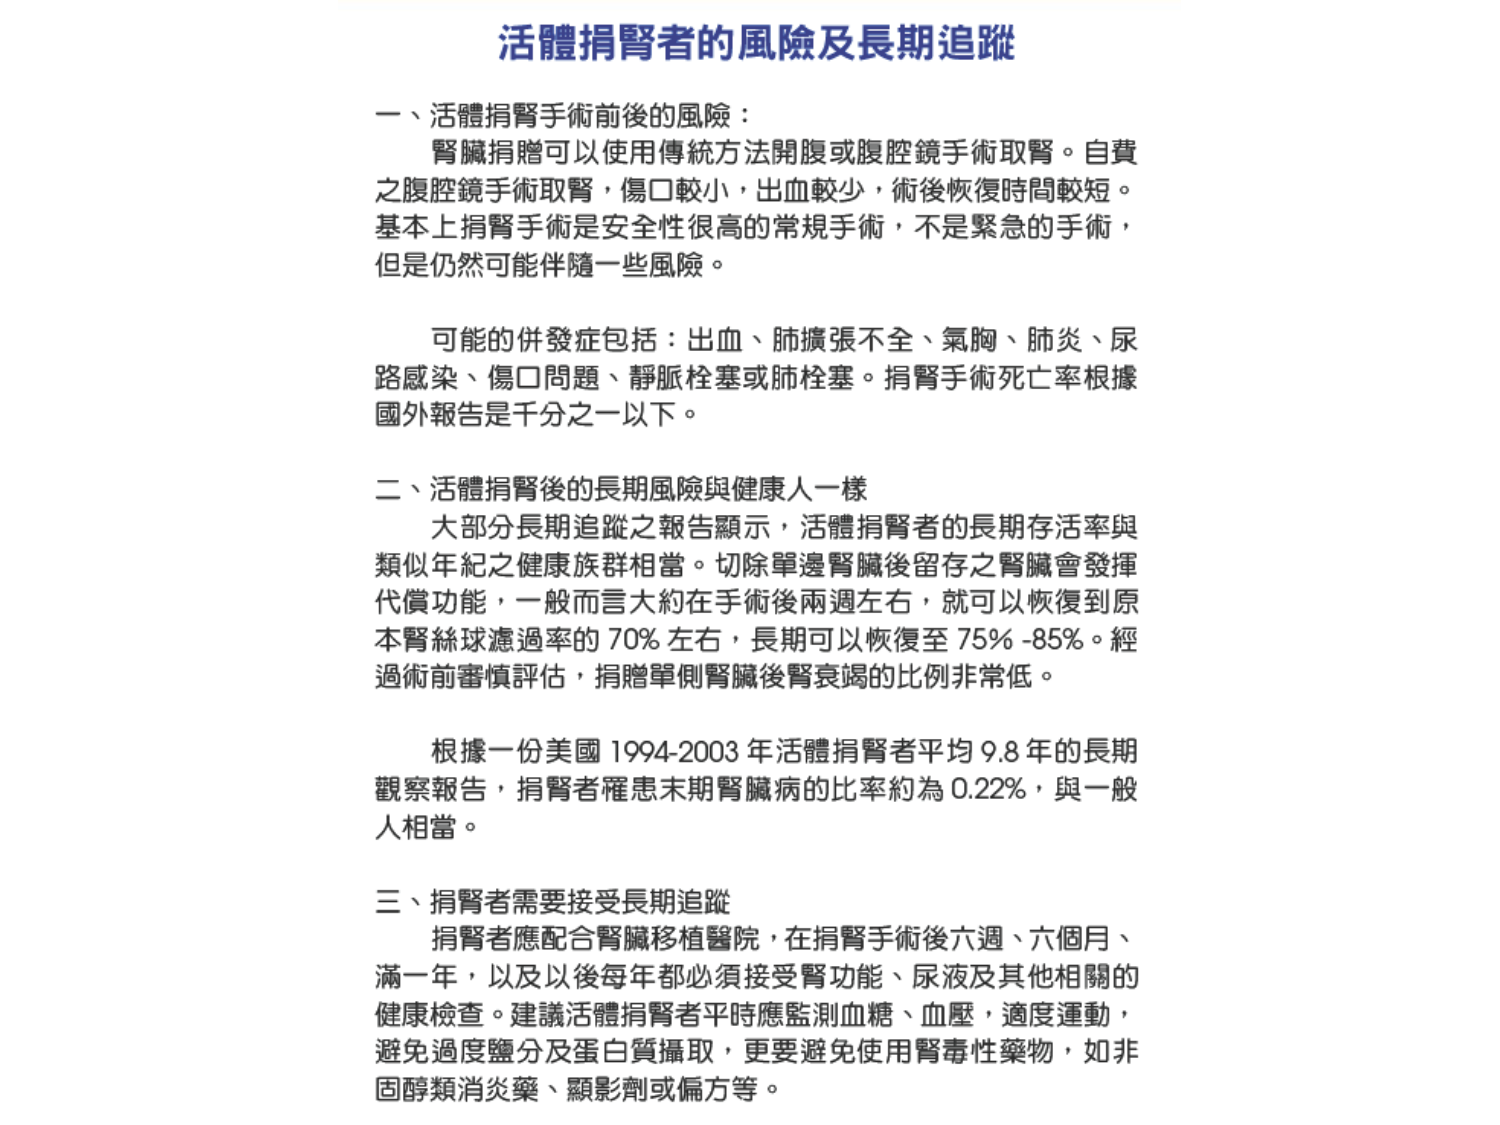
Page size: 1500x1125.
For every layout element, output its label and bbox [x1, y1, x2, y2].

picture [338, 0, 1181, 1125]
